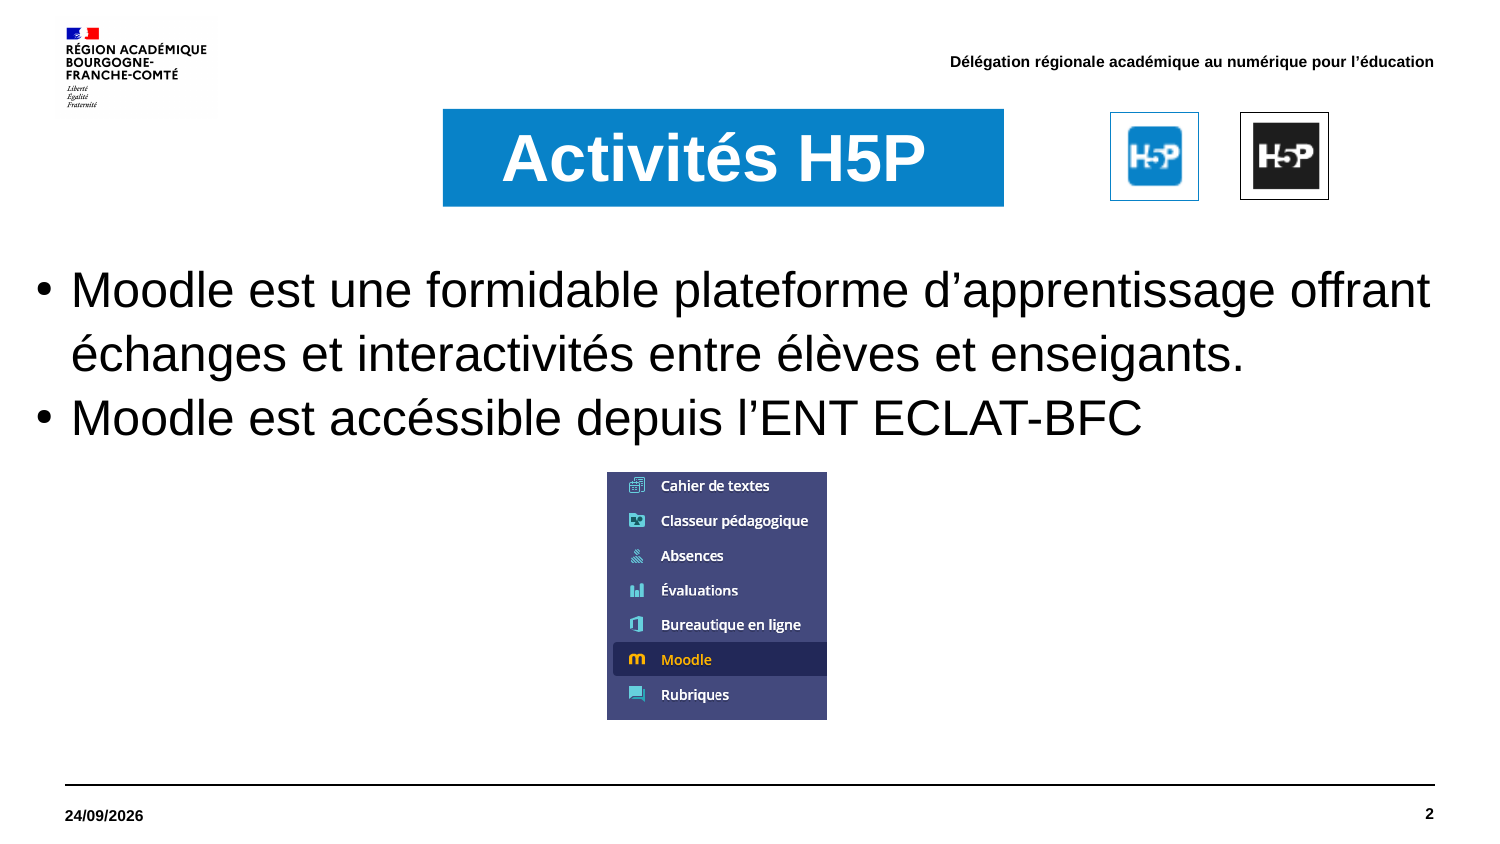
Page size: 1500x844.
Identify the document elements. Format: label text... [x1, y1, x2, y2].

text_box Moodle est une formidable plateforme d’apprentissage offrant échanges et interactivités entre élèves et enseigants. Moodle est accéssible depuis l’ENT ECLAT-BFC [35, 253, 1483, 703]
text_box <numéro> [1213, 784, 1435, 843]
picture [55, 16, 218, 119]
text_box Délégation régionale académique au numérique pour l’éducation [944, 32, 1435, 91]
text_box 03/02/2022 [64, 787, 245, 843]
picture [1110, 112, 1199, 201]
picture [607, 472, 827, 720]
text_box Activités H5P [442, 108, 1004, 207]
picture [1240, 112, 1329, 200]
